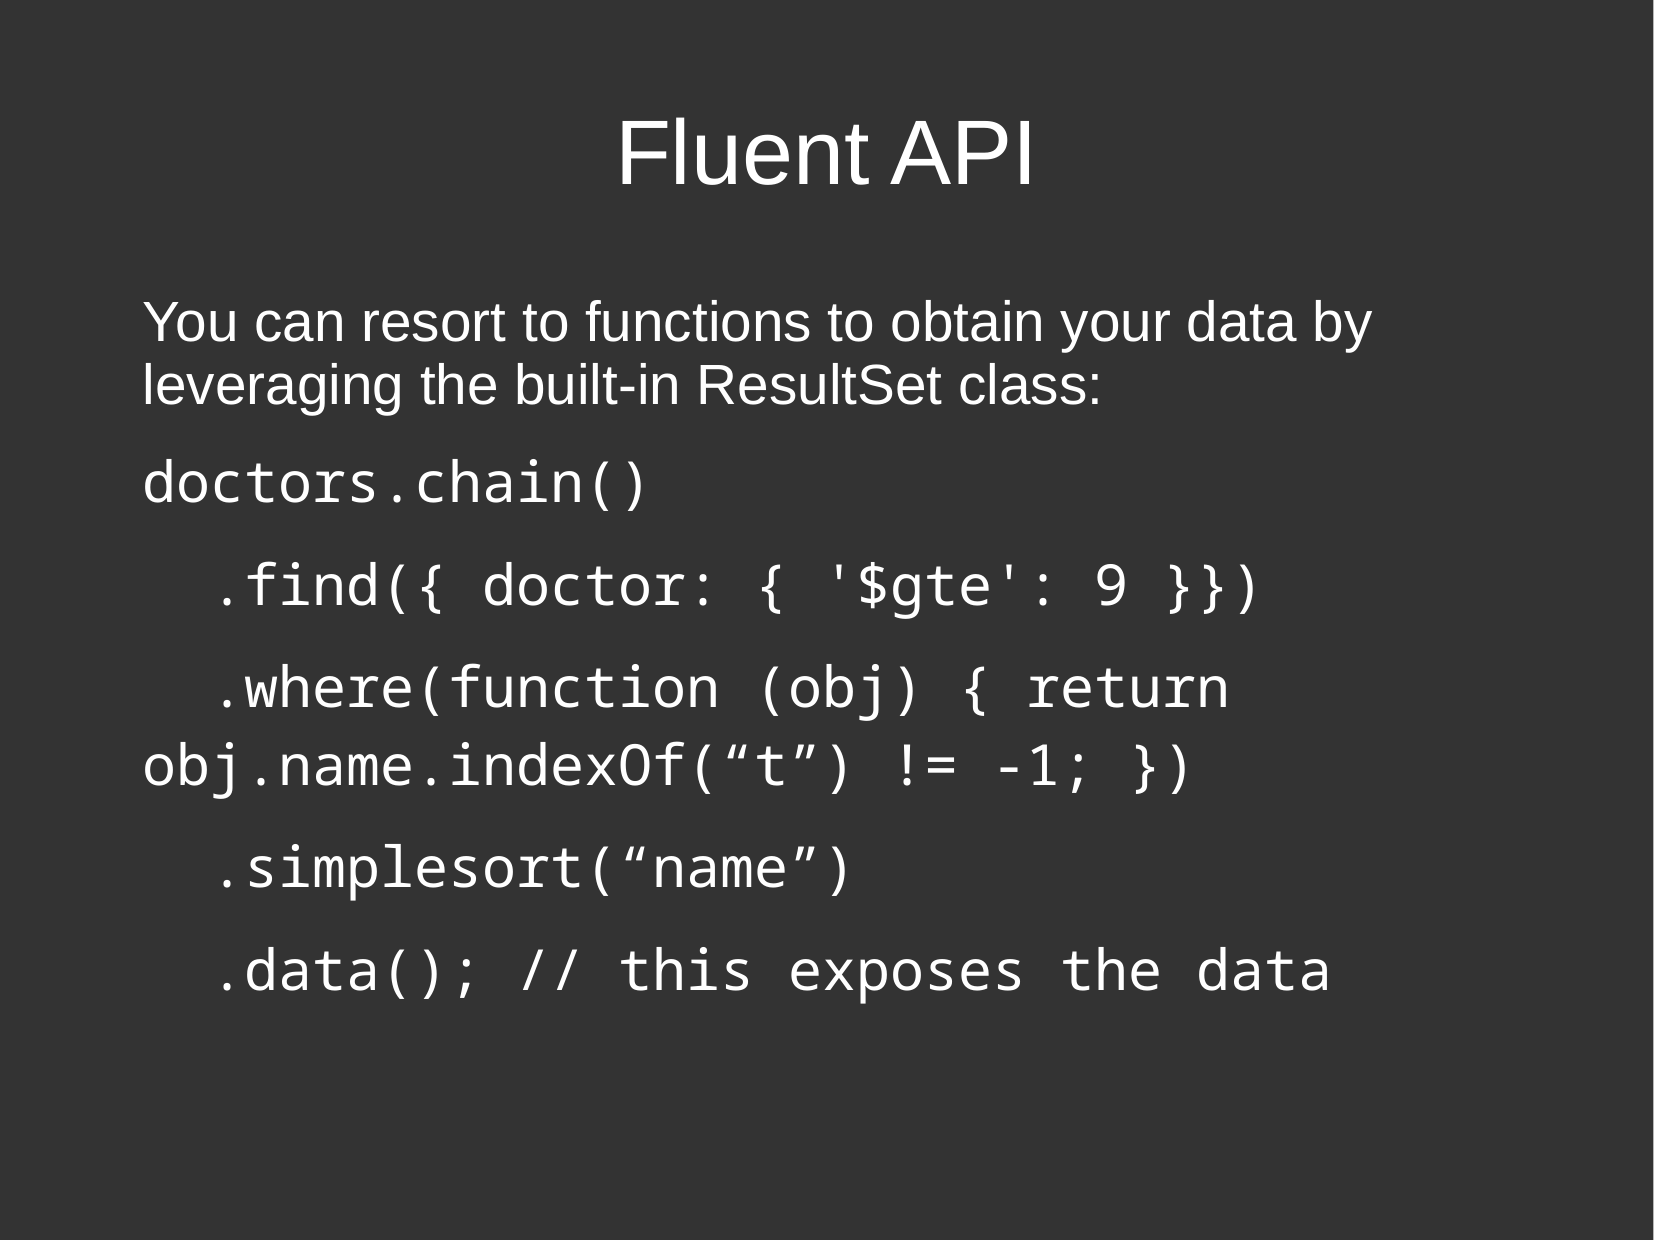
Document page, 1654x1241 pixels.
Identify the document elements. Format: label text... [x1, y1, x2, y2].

list You can resort to functions to obtain your data by leveraging the built-in ResultSet class: doctors.chain() .find({ doctor: { '$gte': 9 }}) .where(function (obj) { return obj.name.indexOf(“t”) != -1; }) .simplesort(“name”) .data(); // this exposes the data [82, 290, 1571, 1010]
title Fluent API [82, 49, 1571, 257]
